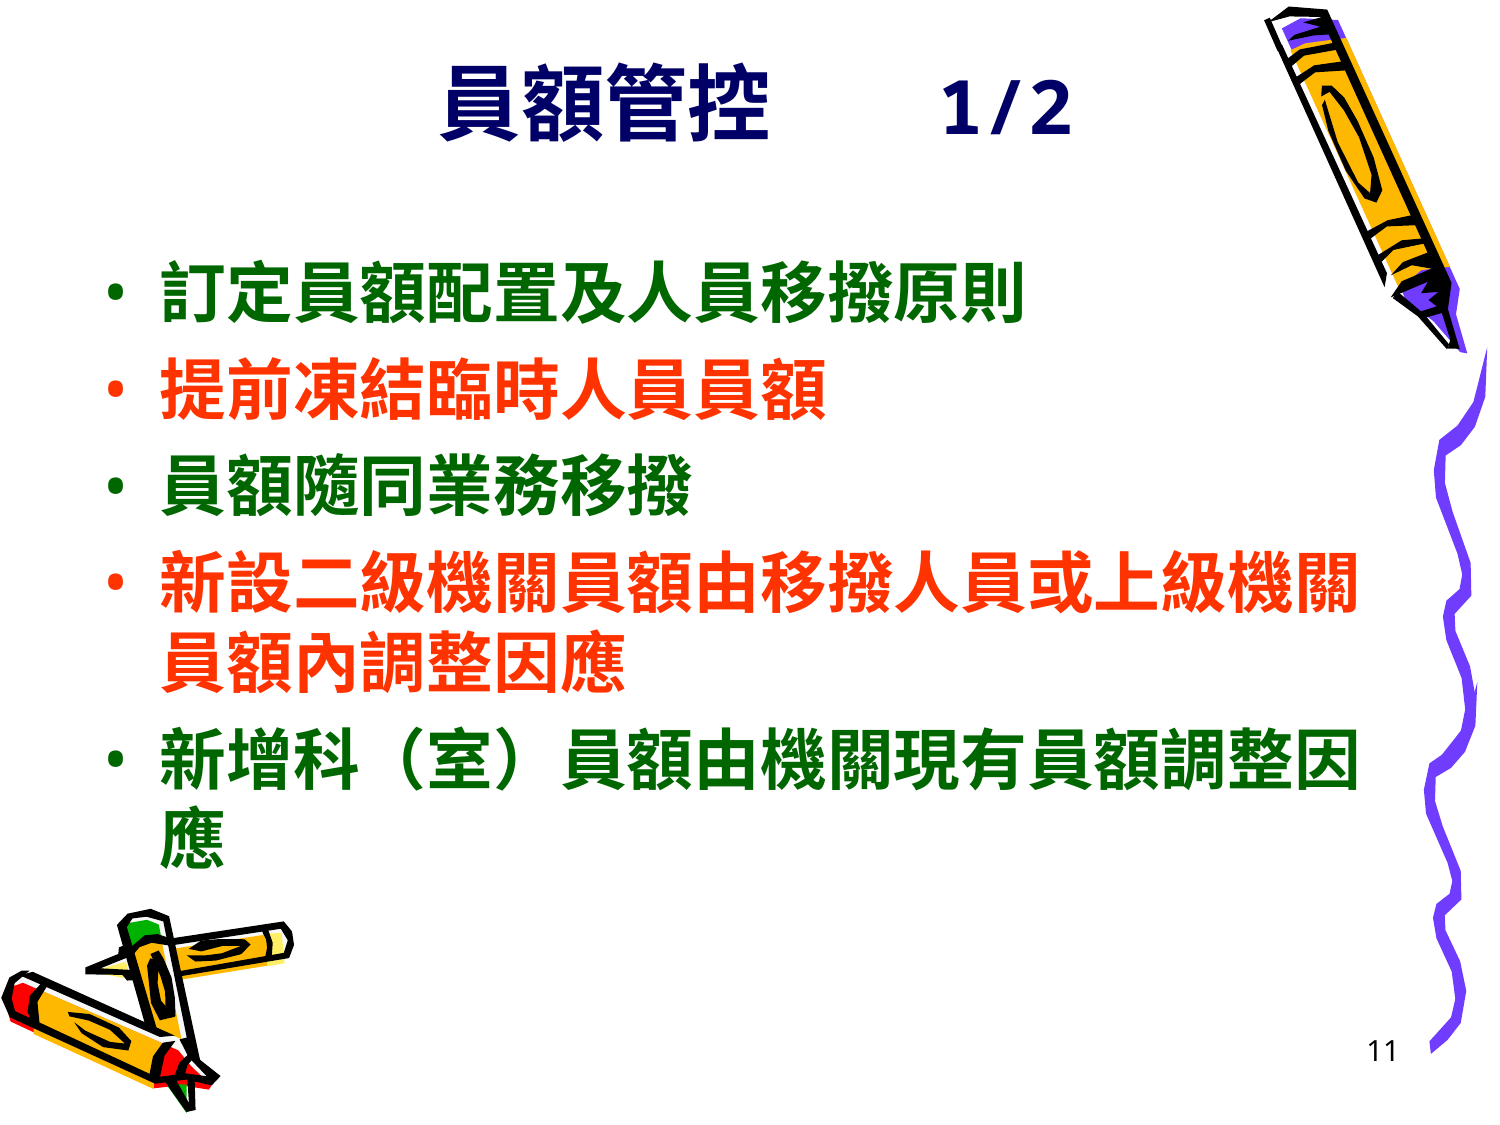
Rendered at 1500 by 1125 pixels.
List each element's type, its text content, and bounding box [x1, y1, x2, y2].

list 訂定員額配置及人員移撥原則 提前凍結臨時人員員額 員額隨同業務移撥 新設二級機關員額由移撥人員或上級機關員額內調整因應 新增科（室）員額由機關現有員額調整因應 [88, 243, 1439, 1036]
text_box <編號> [1102, 1036, 1415, 1101]
title 員額管控 1/2 [41, 0, 1471, 159]
